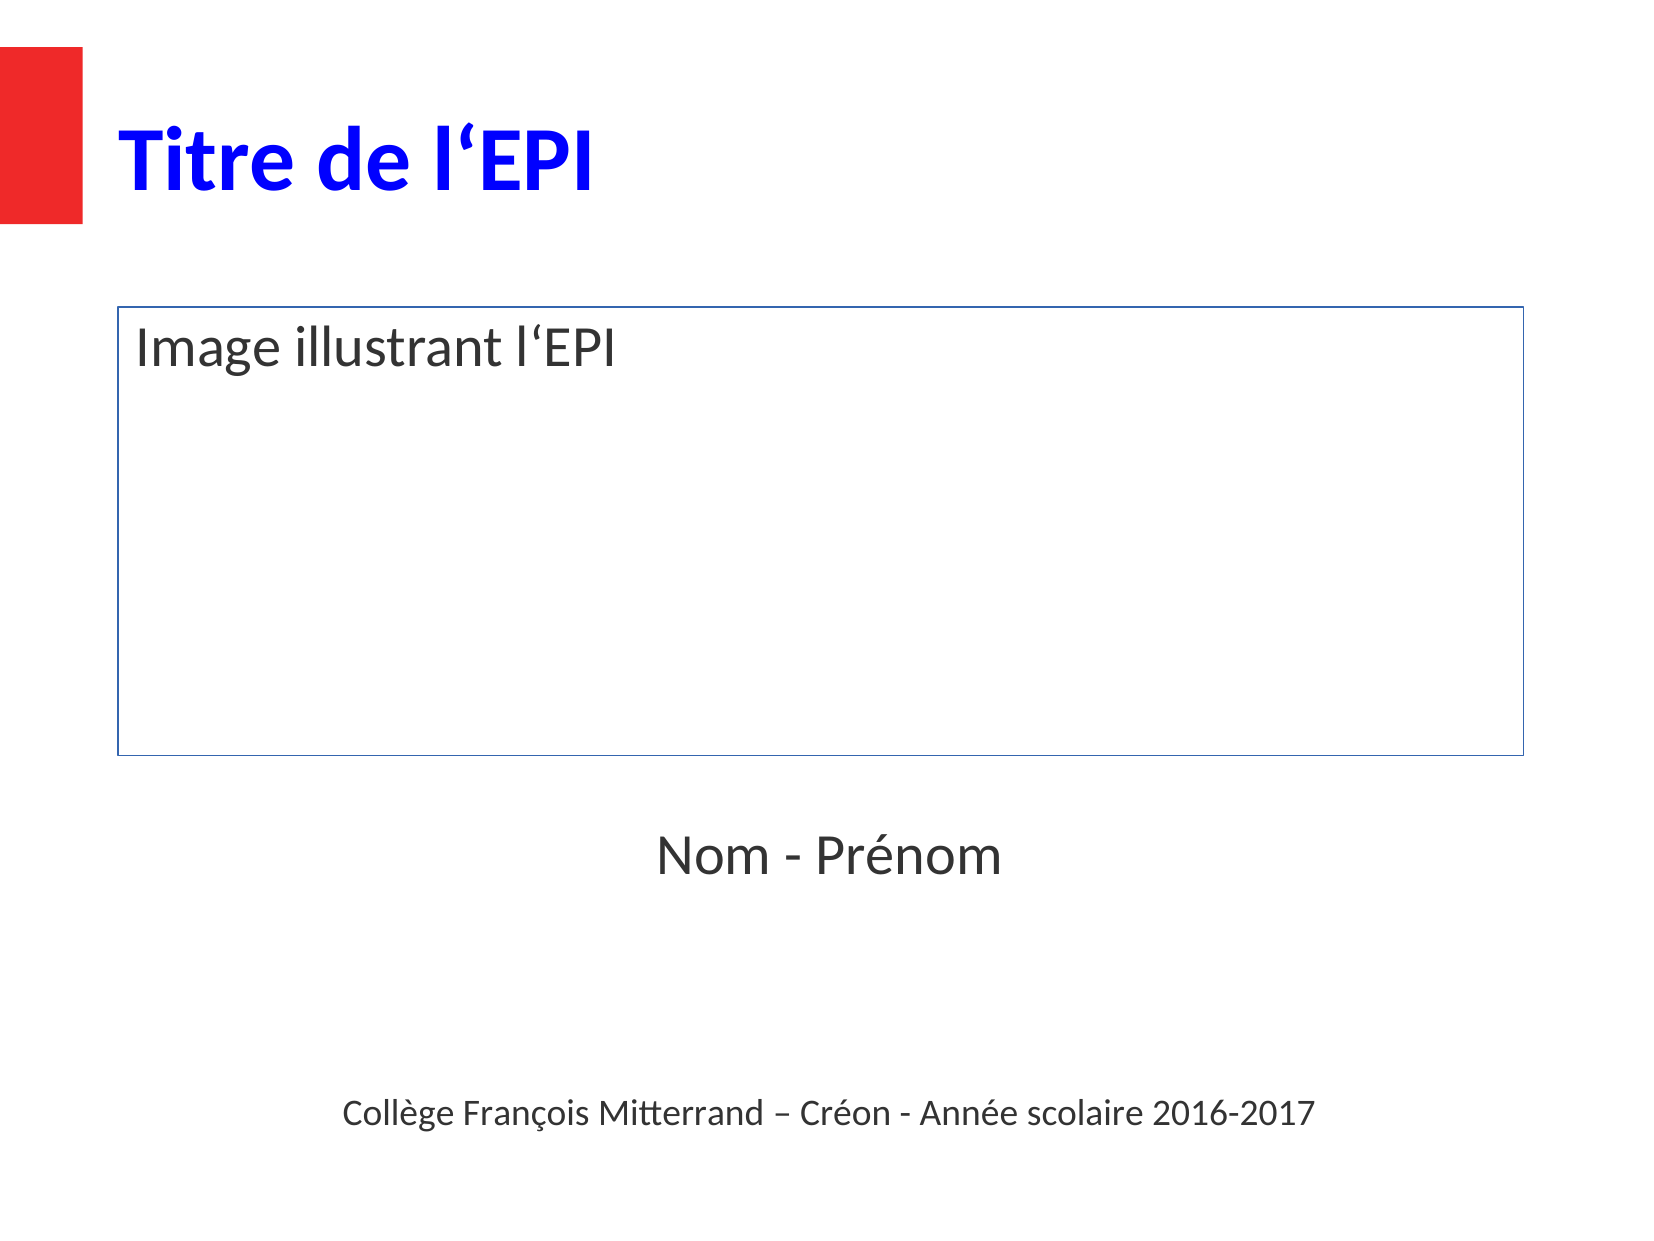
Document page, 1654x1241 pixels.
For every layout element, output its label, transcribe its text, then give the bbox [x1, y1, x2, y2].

text_box Collège François Mitterrand – Créon - Année scolaire 2016-2017 [118, 1086, 1524, 1193]
text_box Nom - Prénom [118, 814, 1524, 922]
title Titre de l‘EPI [118, 49, 1571, 257]
list Image illustrant l‘EPI [118, 307, 1524, 756]
